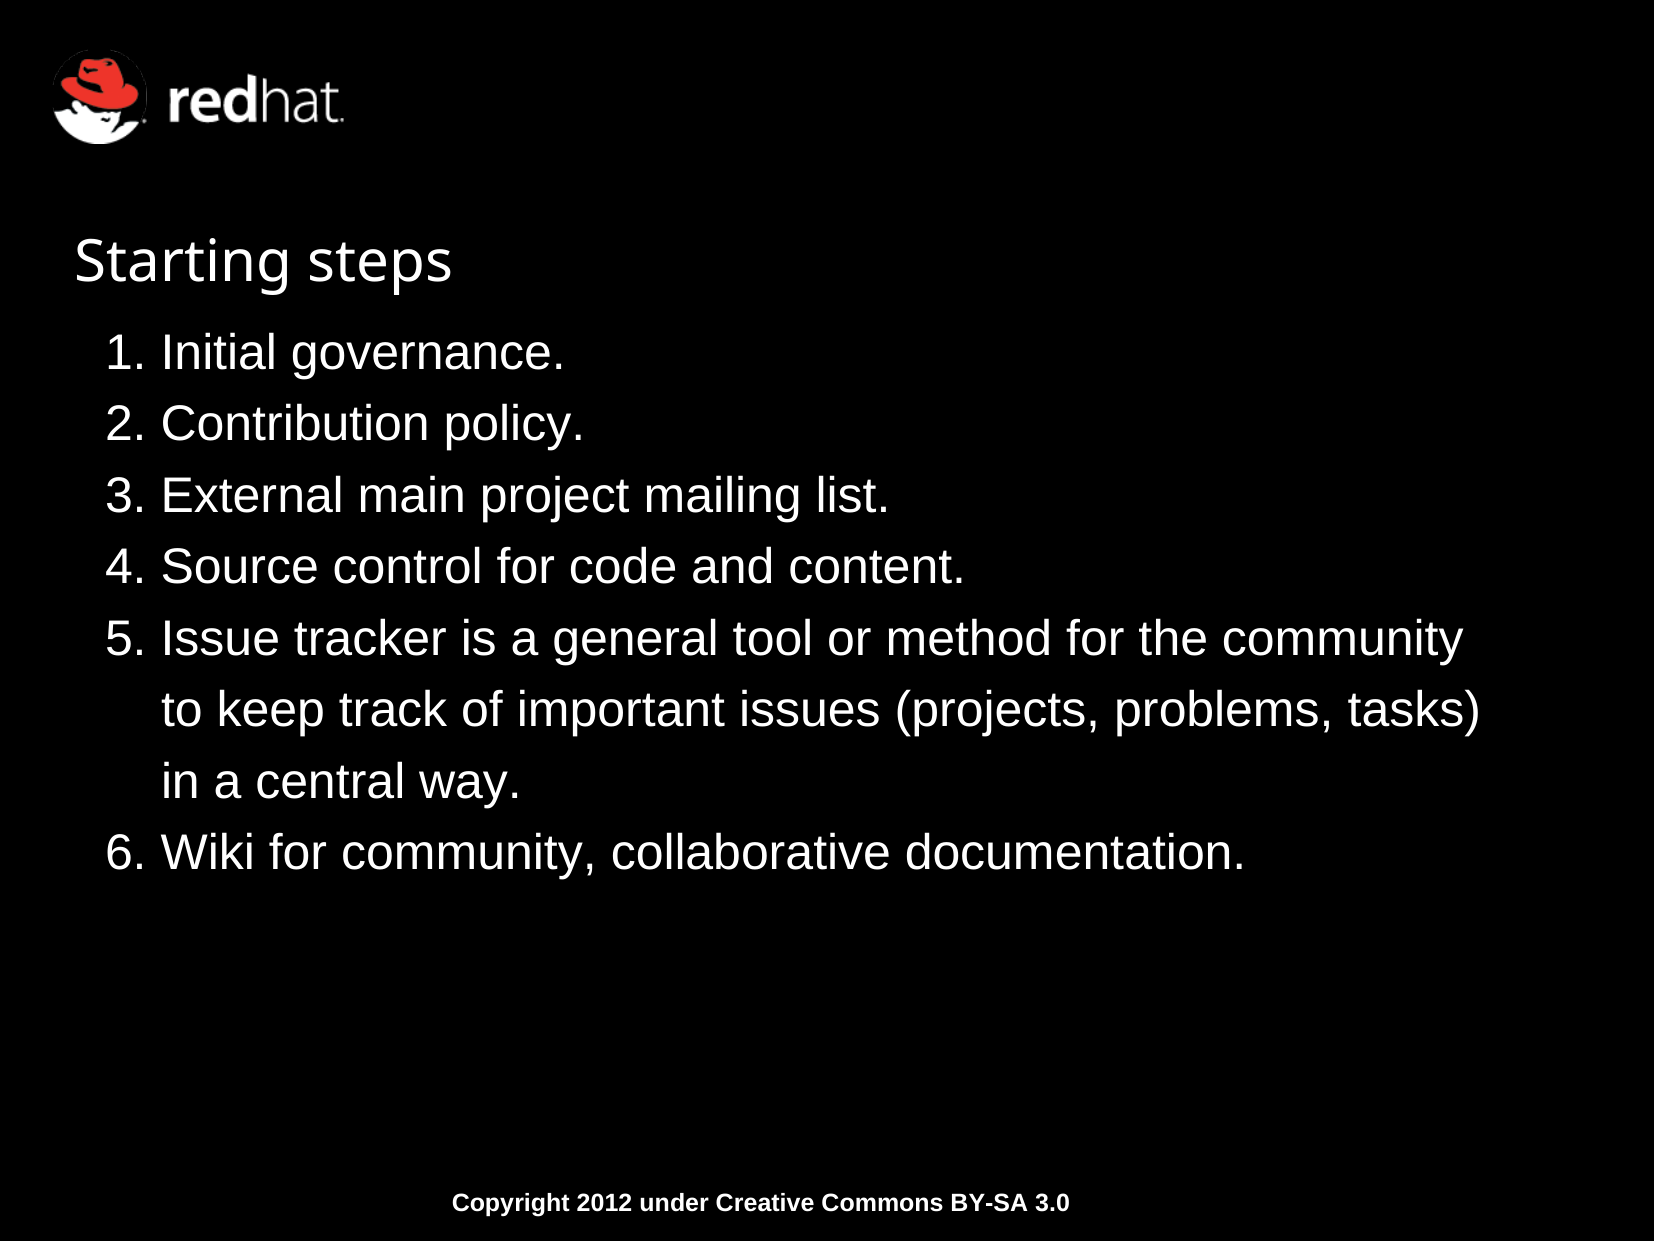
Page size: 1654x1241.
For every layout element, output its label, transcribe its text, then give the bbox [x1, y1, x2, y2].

list 1. Initial governance. 2. Contribution policy. 3. External main project mailing list. 4. Source control for code and content. 5. Issue tracker is a general tool or method for the community to keep track of important issues (projects, problems, tasks) in a central way. 6. Wiki for community, collaborative documentation. [77, 324, 1500, 1186]
picture [52, 49, 345, 144]
title Starting steps [74, 199, 1506, 318]
